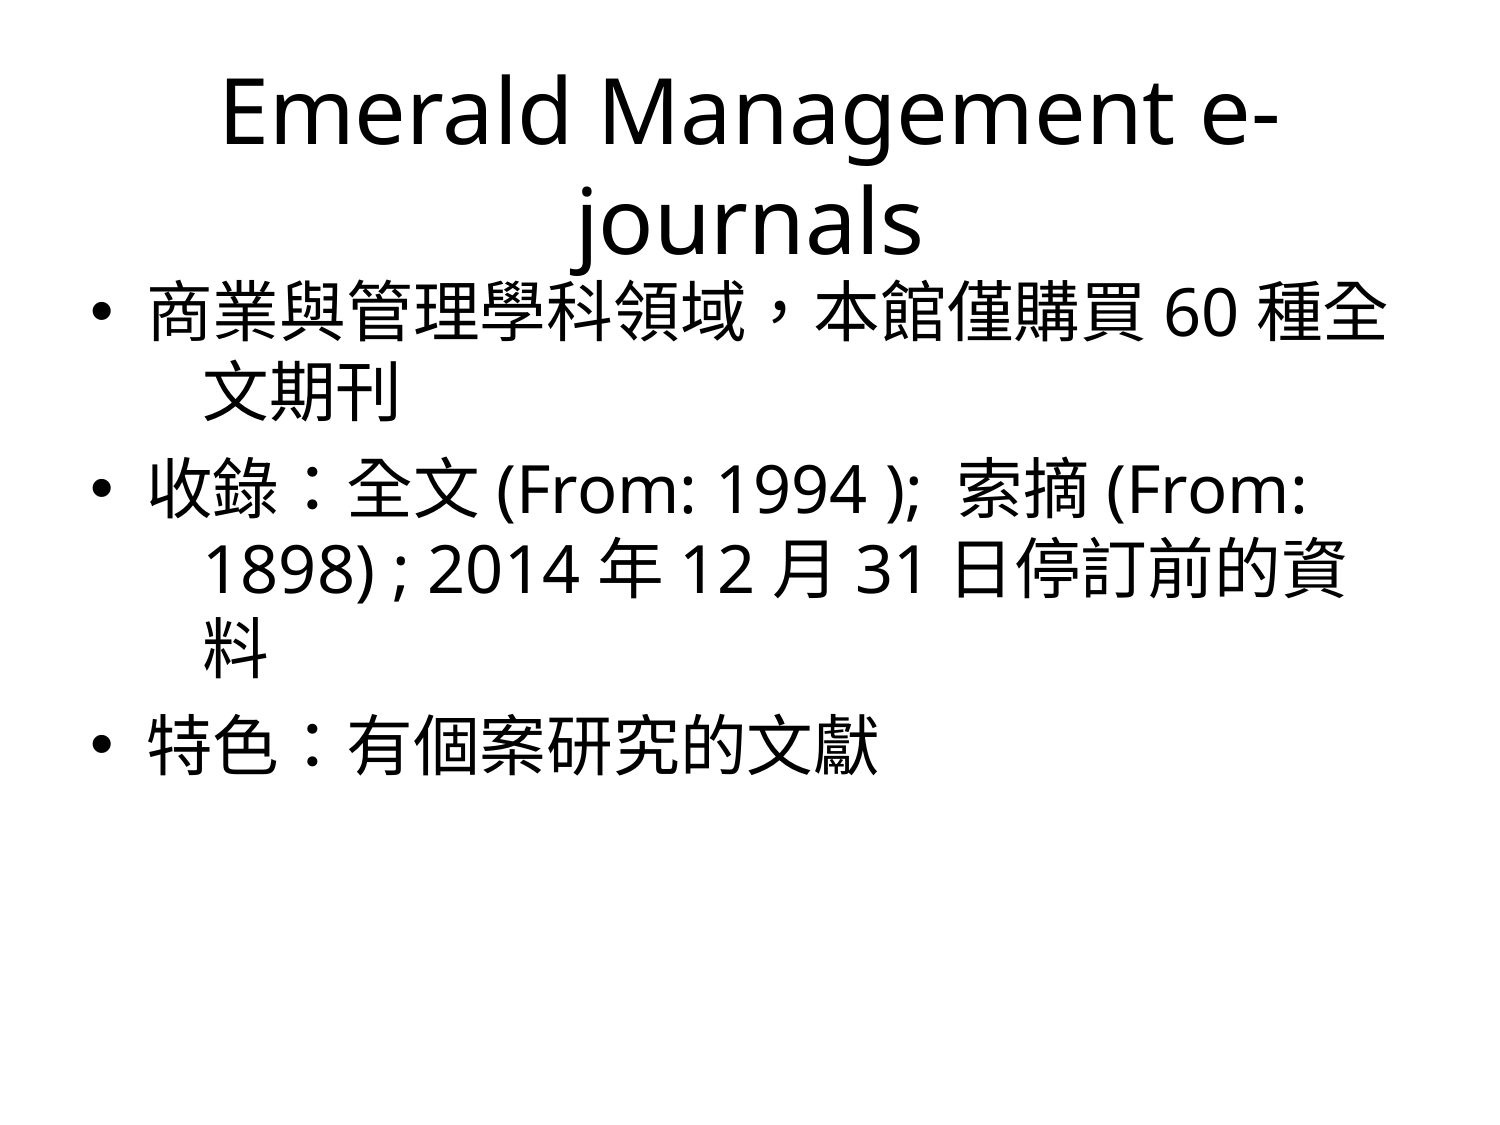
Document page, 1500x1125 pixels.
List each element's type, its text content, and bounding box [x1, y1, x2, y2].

title Emerald Management e-journals [75, 45, 1426, 233]
list 商業與管理學科領域，本館僅購買60種全文期刊 收錄：全文(From: 1994 ); 索摘(From: 1898) ; 2014年12月31日停訂前的資料 特色：有個案研究的文獻 [75, 262, 1426, 1005]
